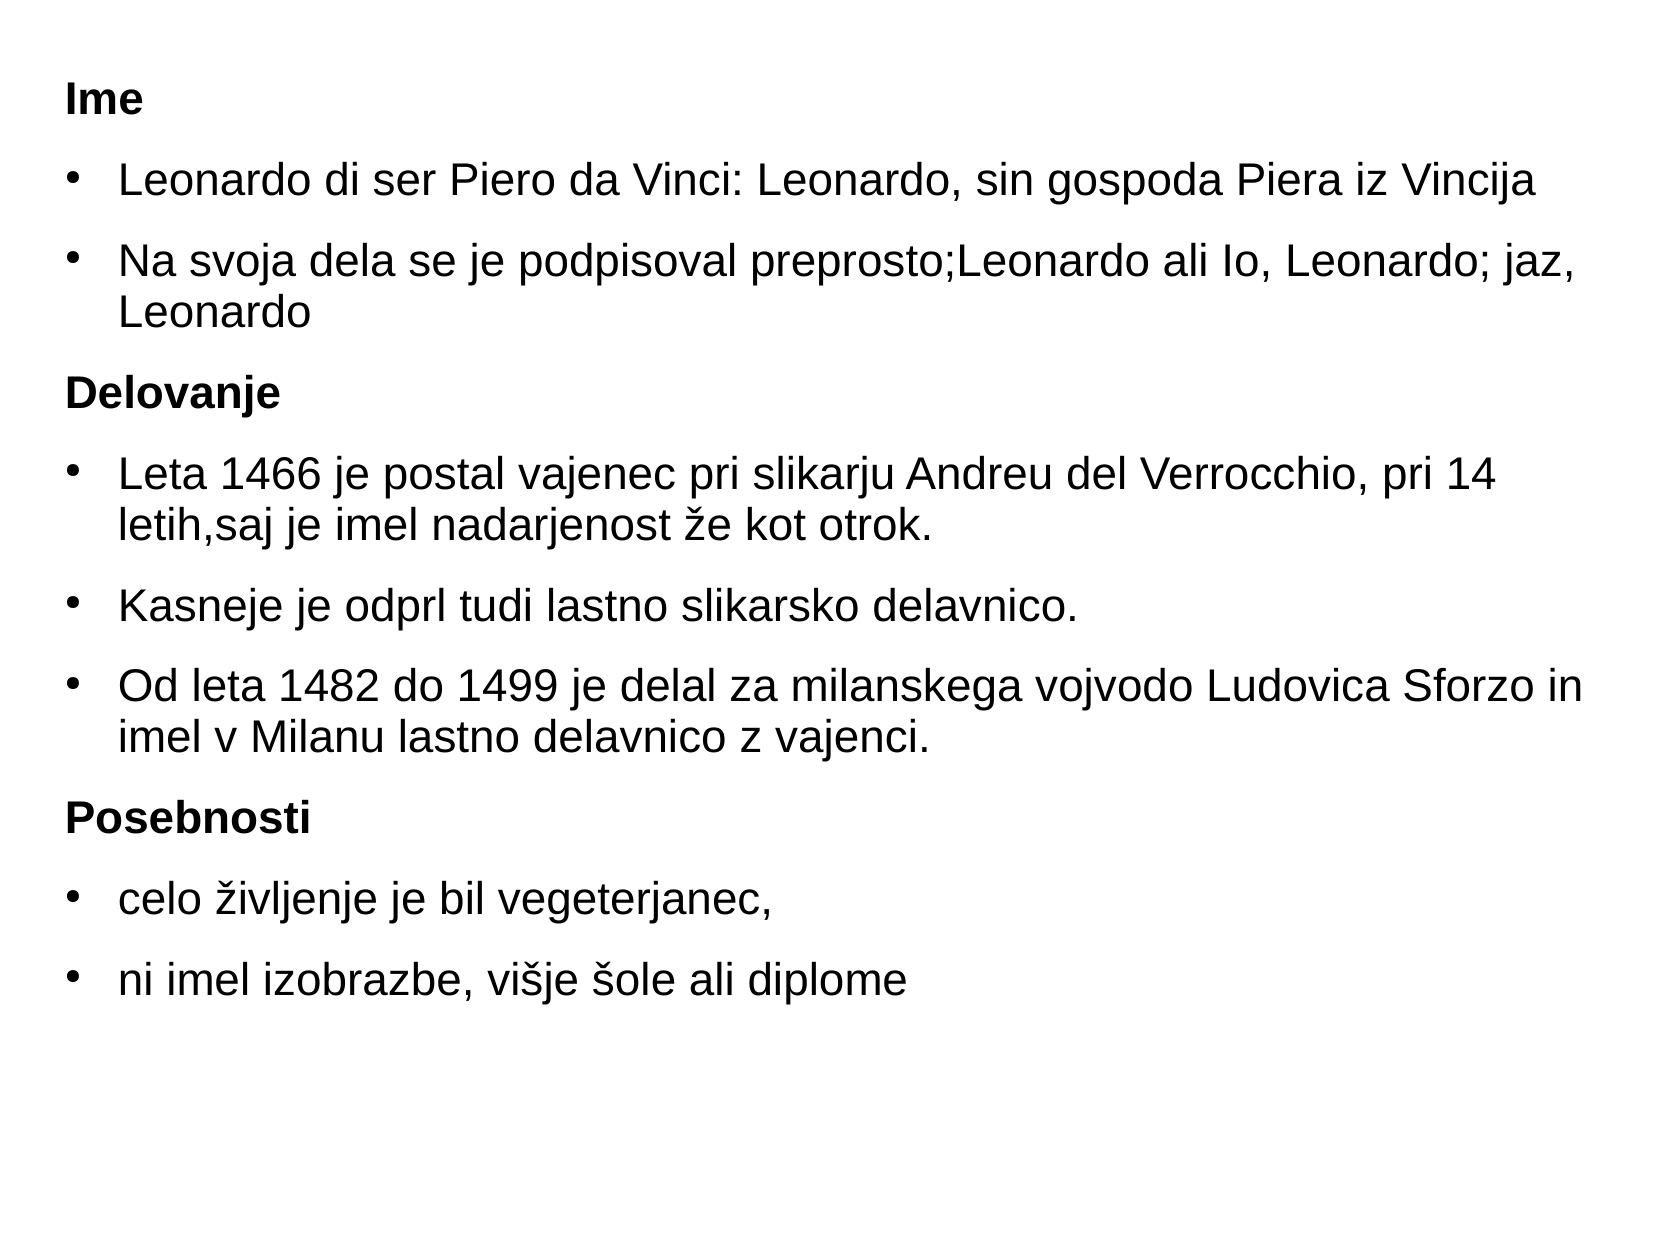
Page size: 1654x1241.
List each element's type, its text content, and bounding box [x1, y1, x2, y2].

list Ime Leonardo di ser Piero da Vinci: Leonardo, sin gospoda Piera iz Vincija Na svoja dela se je podpisoval preprosto;Leonardo ali Io, Leonardo; jaz, Leonardo Delovanje Leta 1466 je postal vajenec pri slikarju Andreu del Verrocchio, pri 14 letih,saj je imel nadarjenost že kot otrok. Kasneje je odprl tudi lastno slikarsko delavnico. Od leta 1482 do 1499 je delal za milanskega vojvodo Ludovica Sforzo in imel v Milanu lastno delavnico z vajenci. Posebnosti celo življenje je bil vegeterjanec, ni imel izobrazbe, višje šole ali diplome [47, 70, 1618, 1205]
